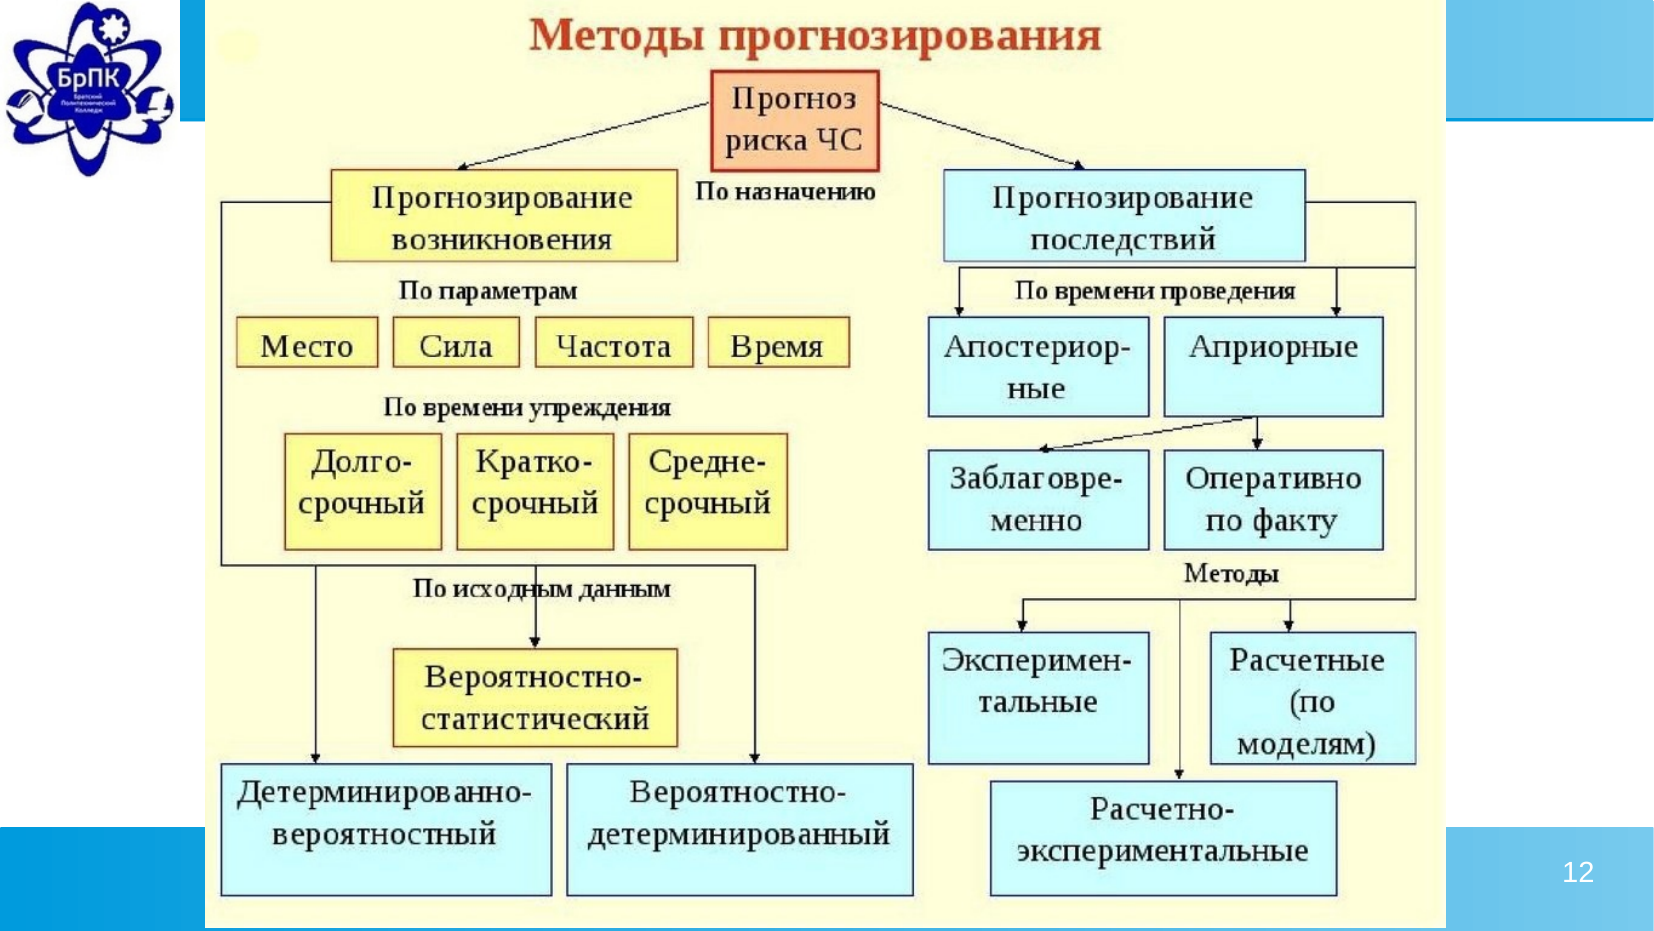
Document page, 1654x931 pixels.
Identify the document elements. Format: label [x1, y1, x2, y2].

picture [0, 0, 180, 180]
picture [205, 0, 1446, 928]
